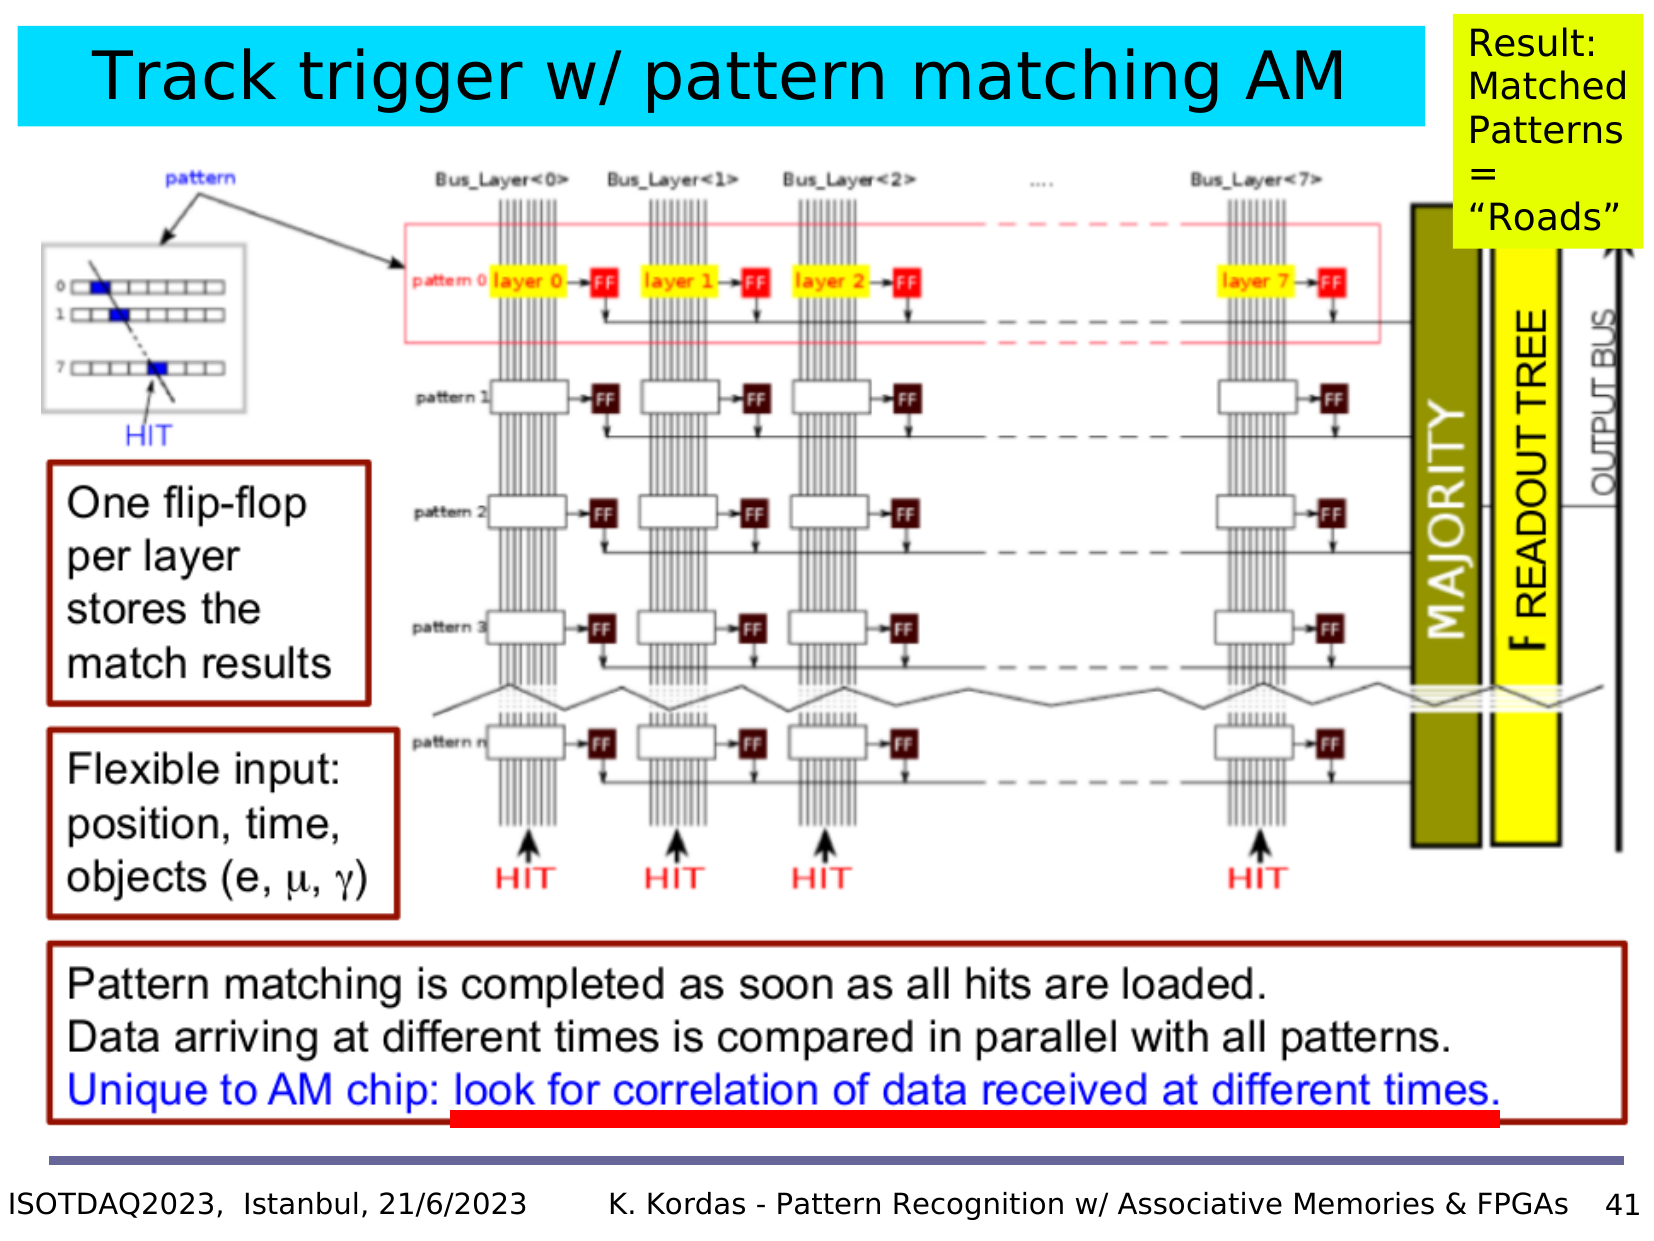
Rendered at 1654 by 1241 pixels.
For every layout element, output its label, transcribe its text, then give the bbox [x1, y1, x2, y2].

picture [41, 163, 1640, 1139]
title Track trigger w/ pattern matching AM [17, 25, 1426, 127]
text_box Result: Matched Patterns = “Roads” [1452, 13, 1644, 249]
